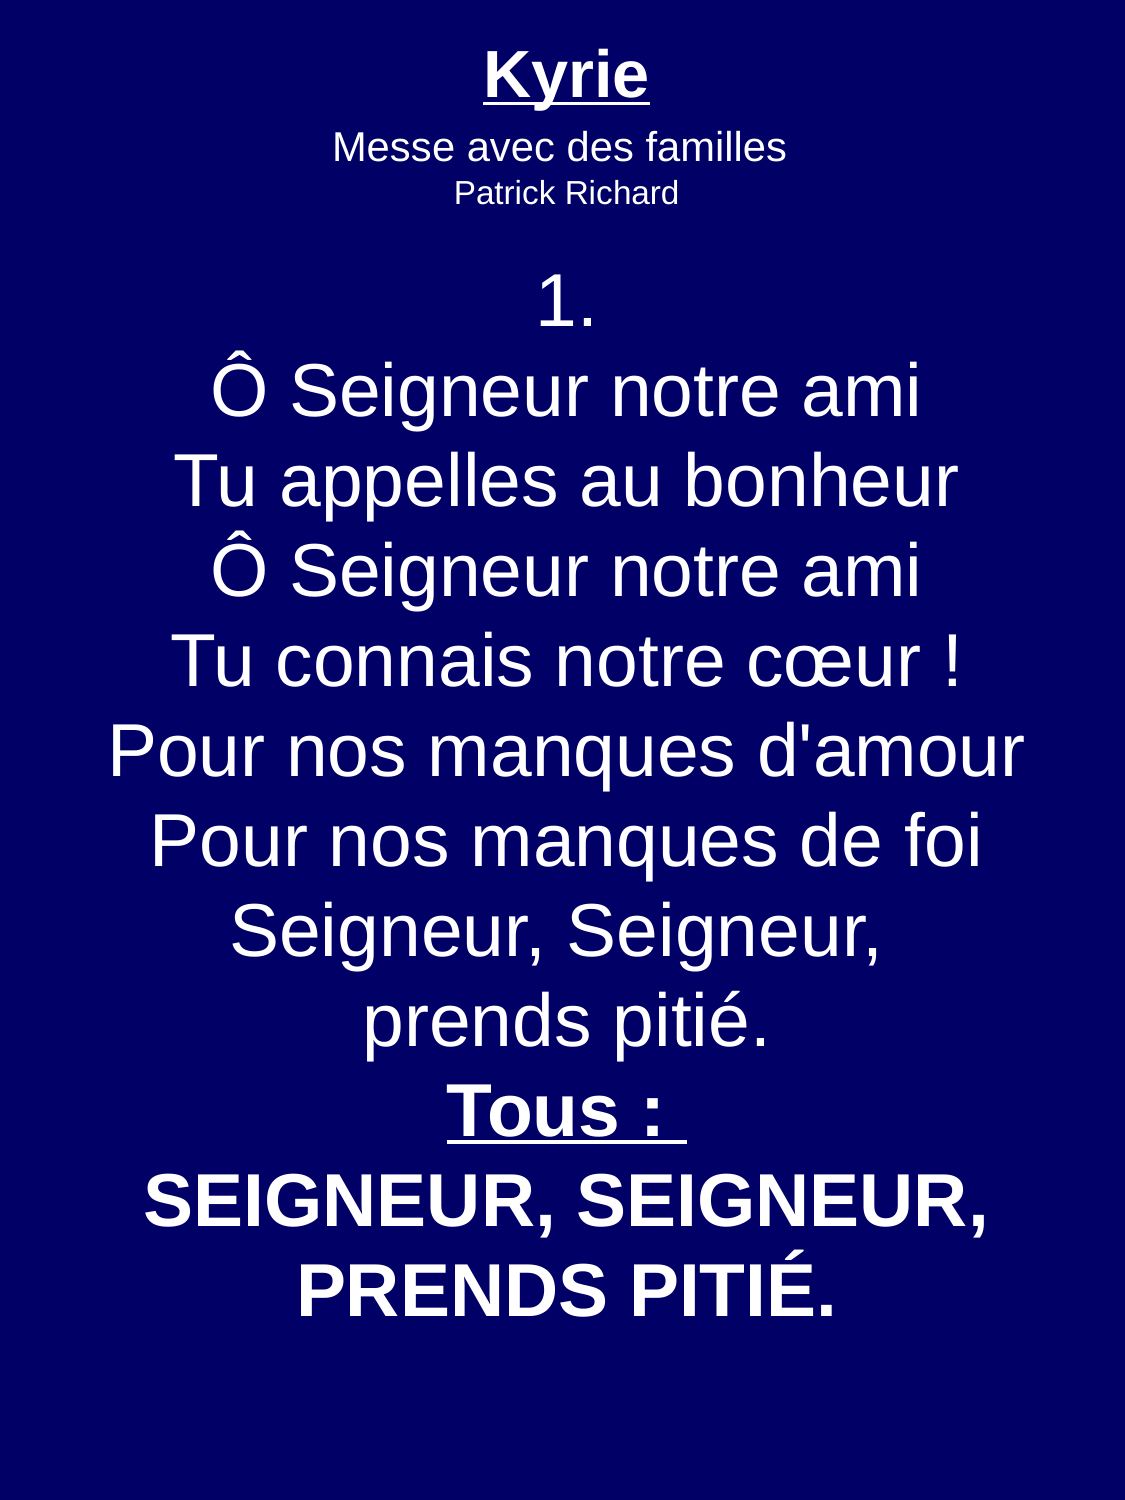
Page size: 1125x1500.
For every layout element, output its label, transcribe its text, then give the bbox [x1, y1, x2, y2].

text_box Kyrie Messe avec des familles Patrick Richard 1. Ô Seigneur notre ami Tu appelles au bonheur Ô Seigneur notre ami Tu connais notre cœur ! Pour nos manques d'amour Pour nos manques de foi Seigneur, Seigneur, prends pitié. Tous : SEIGNEUR, SEIGNEUR, PRENDS PITIÉ. [46, 47, 1087, 1406]
